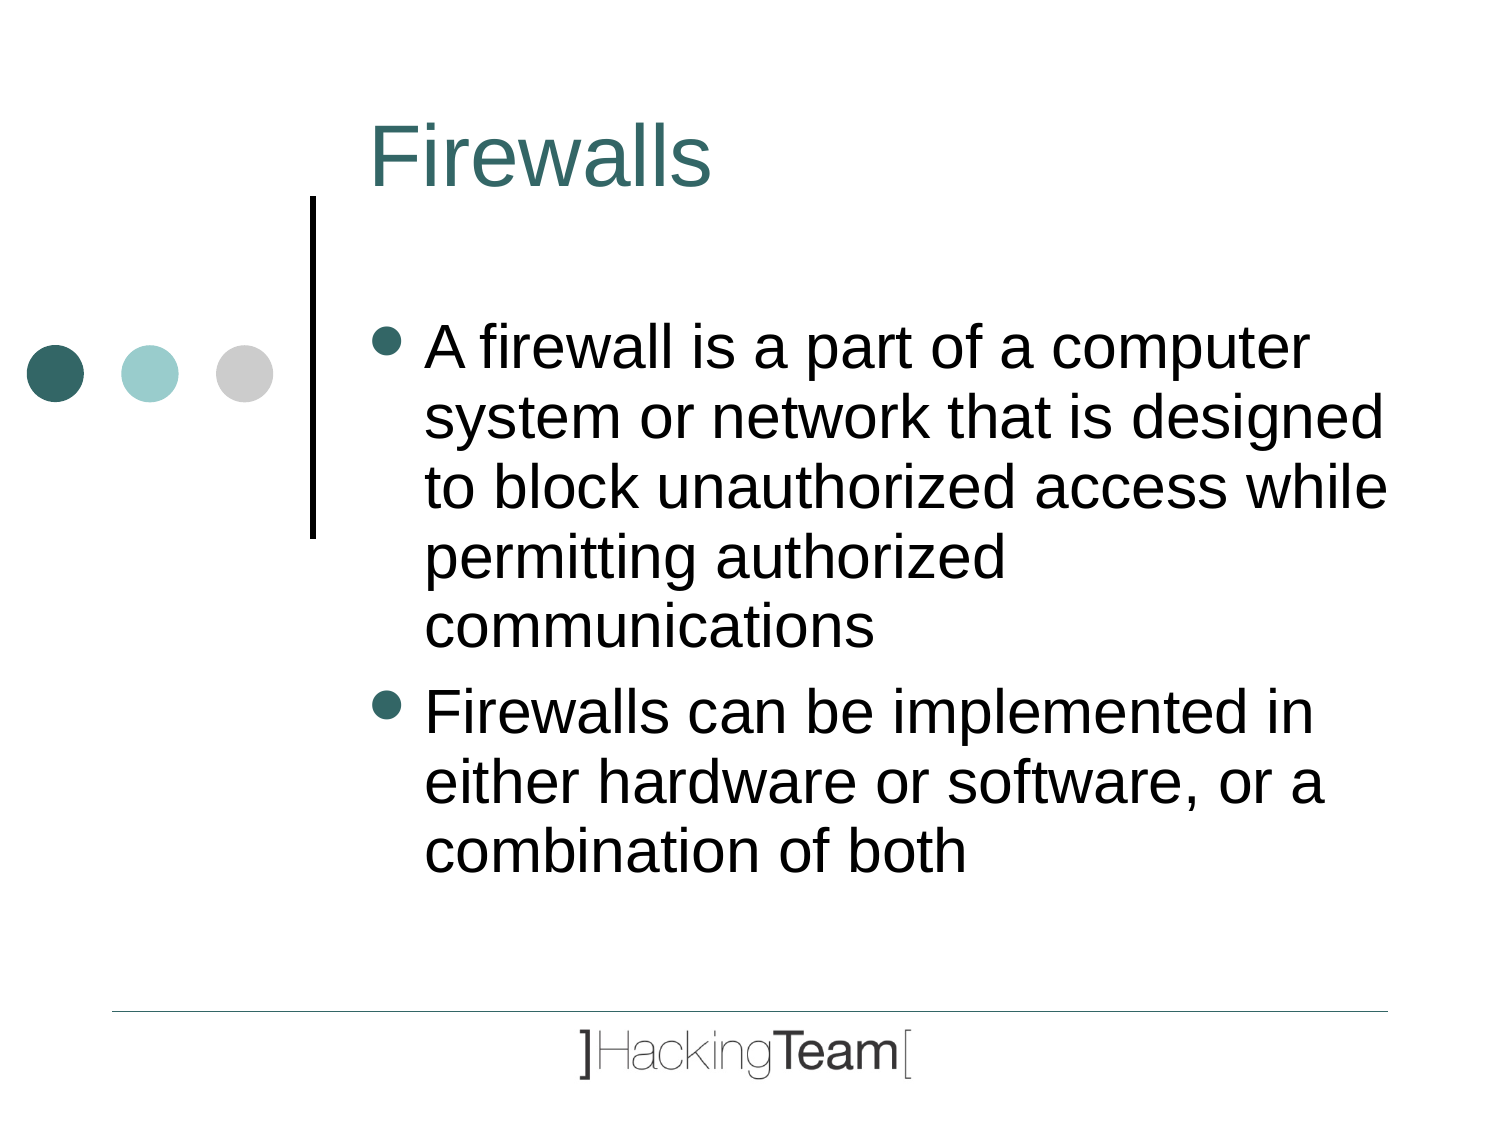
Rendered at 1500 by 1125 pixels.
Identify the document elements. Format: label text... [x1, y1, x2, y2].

picture [574, 1041, 916, 1084]
list A firewall is a part of a computer system or network that is designed to block unauthorized access while permitting authorized communications Firewalls can be implemented in either hardware or software, or a combination of both [249, 312, 1401, 1041]
title Firewalls [249, 38, 1401, 275]
